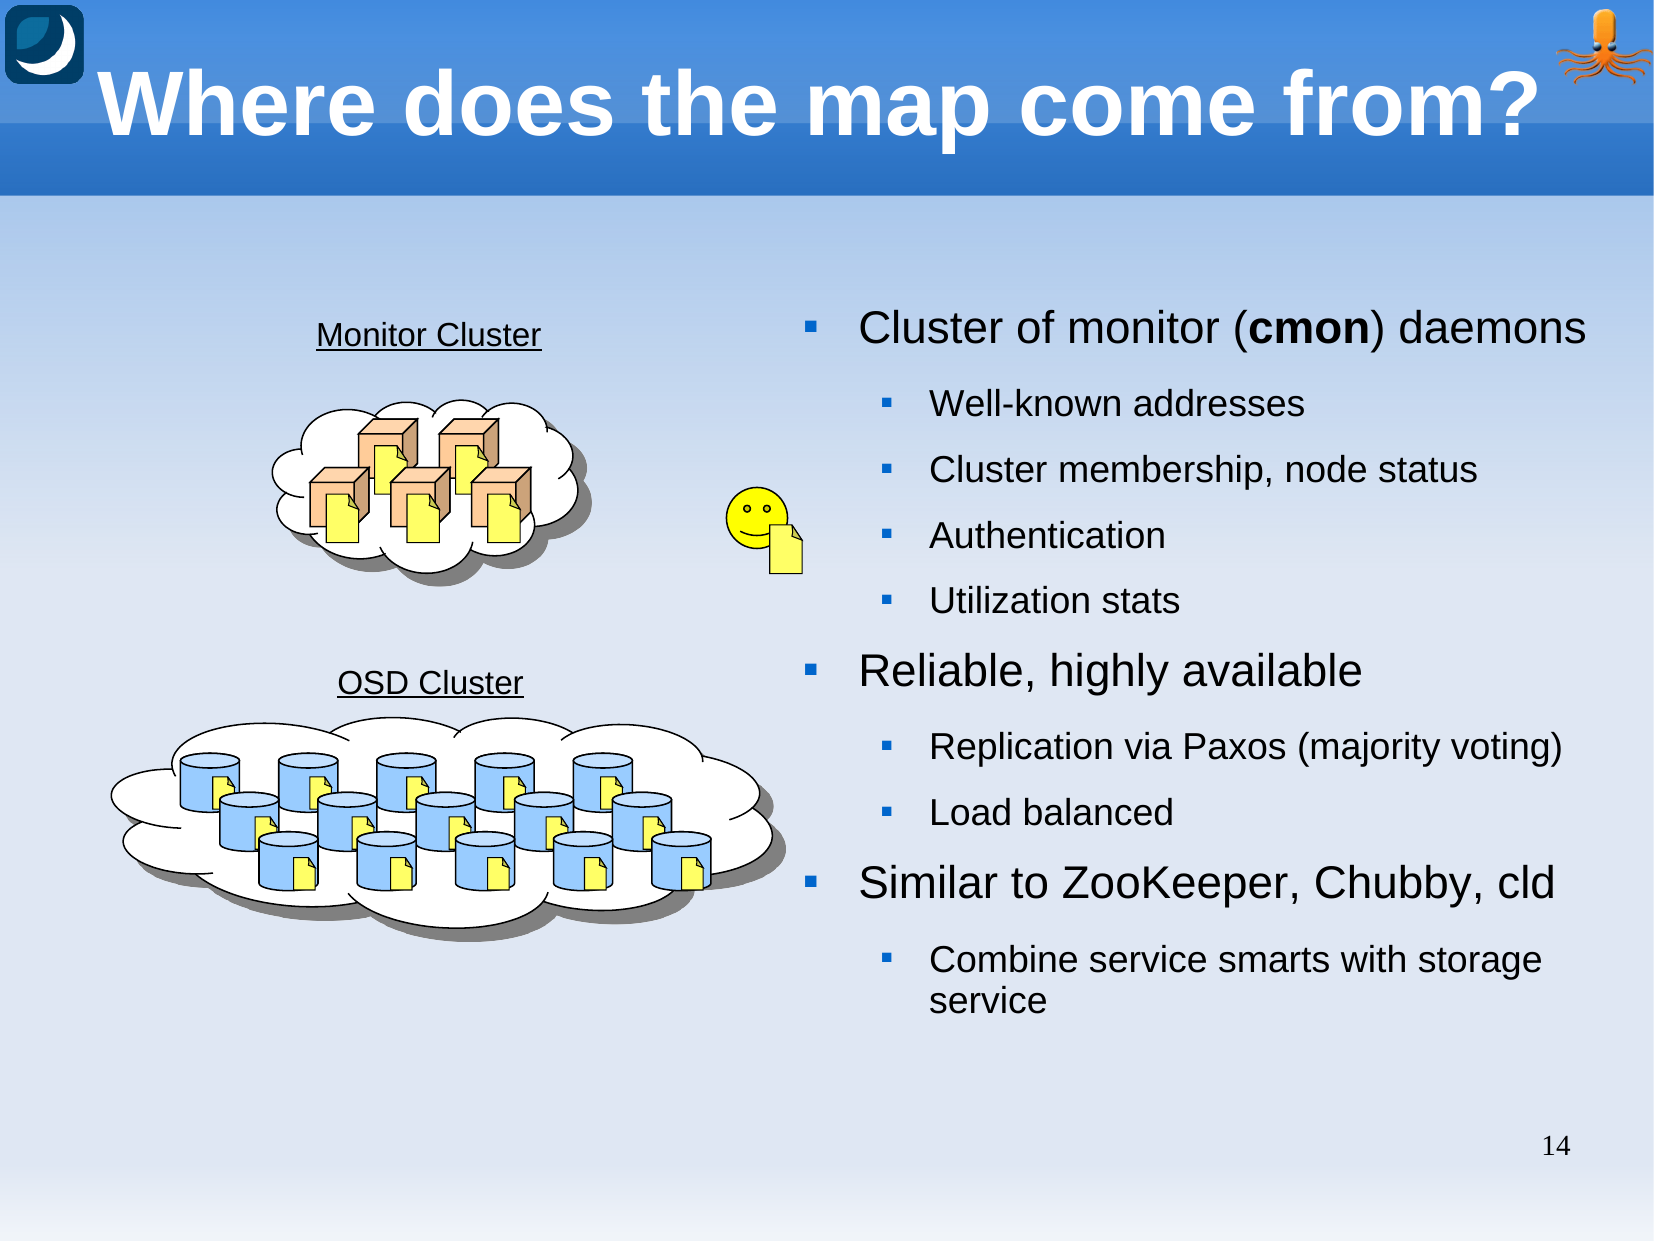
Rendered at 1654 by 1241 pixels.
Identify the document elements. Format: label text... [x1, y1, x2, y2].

list Cluster of monitor (cmon) daemons Well-known addresses Cluster membership, node status Authentication Utilization stats Reliable, highly available Replication via Paxos (majority voting) Load balanced Similar to ZooKeeper, Chubby, cld Combine service smarts with storage service [787, 302, 1651, 1106]
text_box [272, 400, 578, 574]
text_box OSD Cluster [322, 656, 539, 710]
text_box [726, 487, 803, 574]
title Where does the map come from? [76, 0, 1565, 208]
picture [0, 0, 1654, 1241]
text_box Monitor Cluster [301, 309, 557, 362]
text_box [111, 717, 773, 929]
